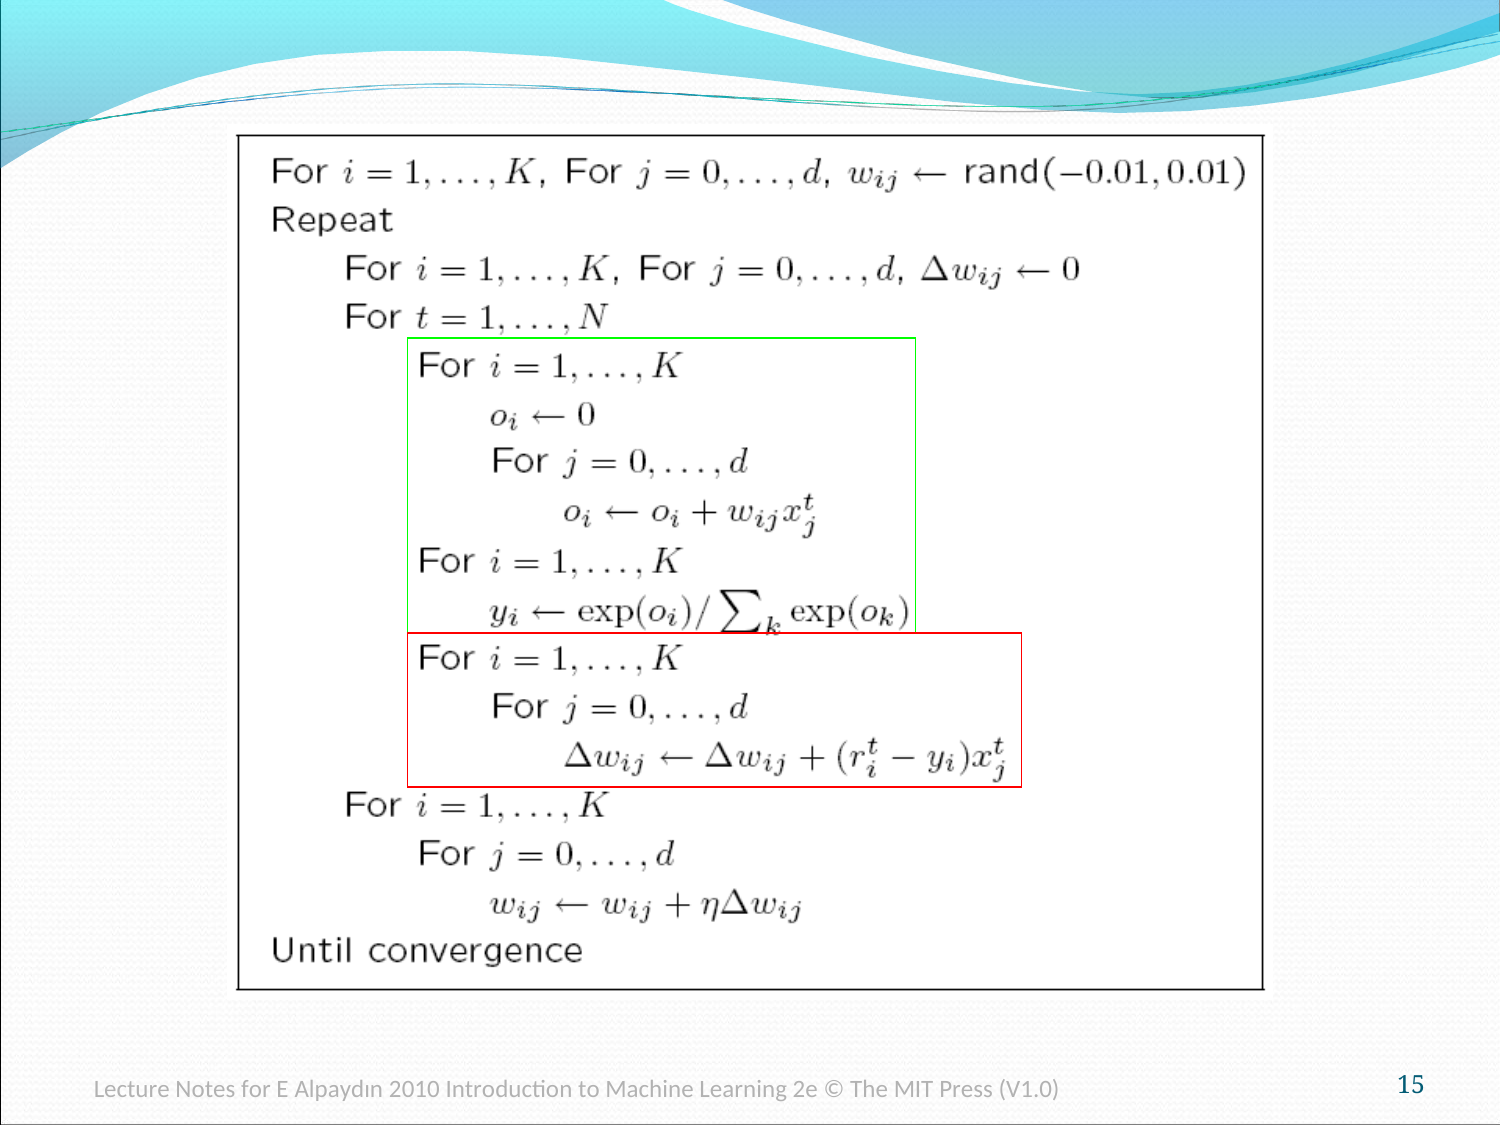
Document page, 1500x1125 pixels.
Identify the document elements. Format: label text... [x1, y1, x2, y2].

footer Lecture Notes for E Alpaydın 2010 Introduction to Machine Learning 2e © The MIT Press (V1.0) [93, 1042, 1254, 1103]
slide_number <number> [1299, 1042, 1425, 1103]
picture [0, 0, 1500, 1125]
